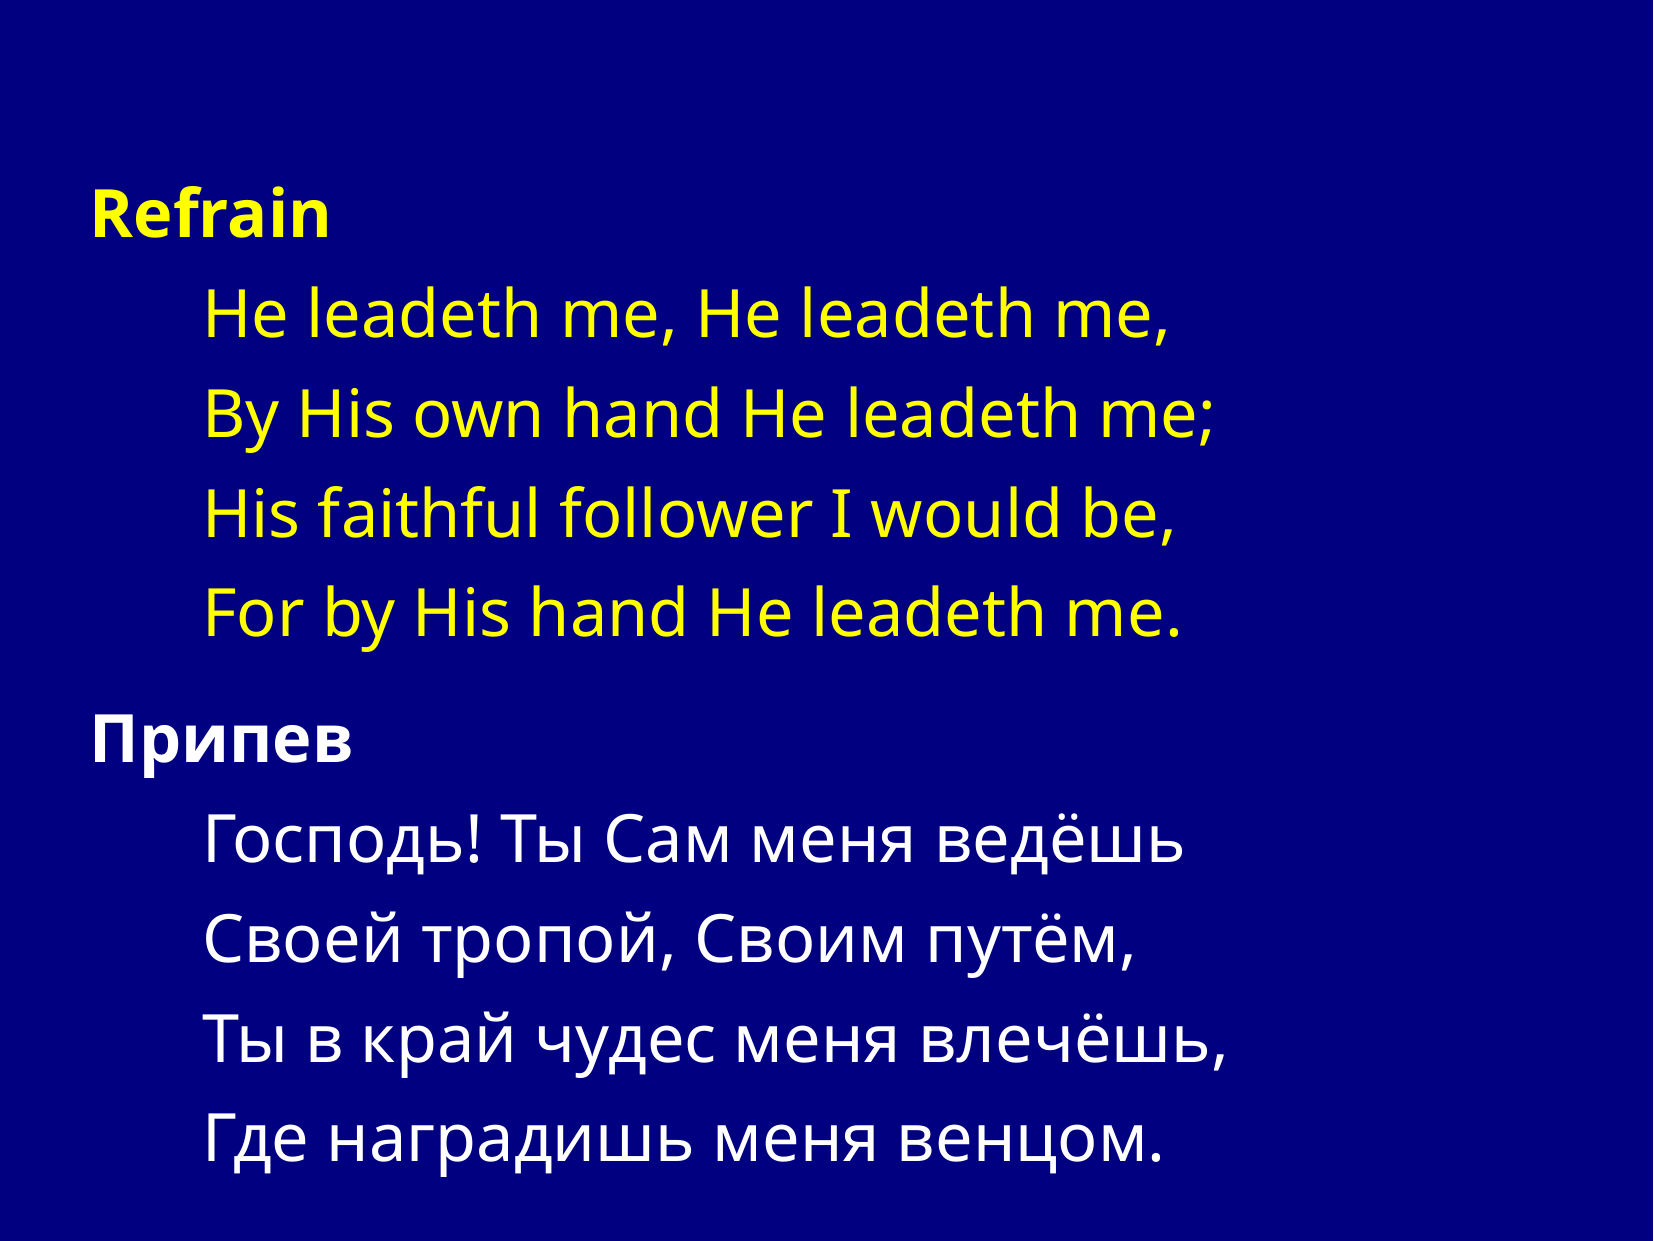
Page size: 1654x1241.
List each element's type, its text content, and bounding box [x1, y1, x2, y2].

text_box Refrain He leadeth me, He leadeth me, By His own hand He leadeth me; His faithful follower I would be, For by His hand He leadeth me. [75, 150, 1576, 638]
text_box Припев Господь! Ты Сам меня ведёшь Своей тропой, Своим путём, Ты в край чудес меня влечёшь, Где наградишь меня венцом. [75, 675, 1576, 1163]
